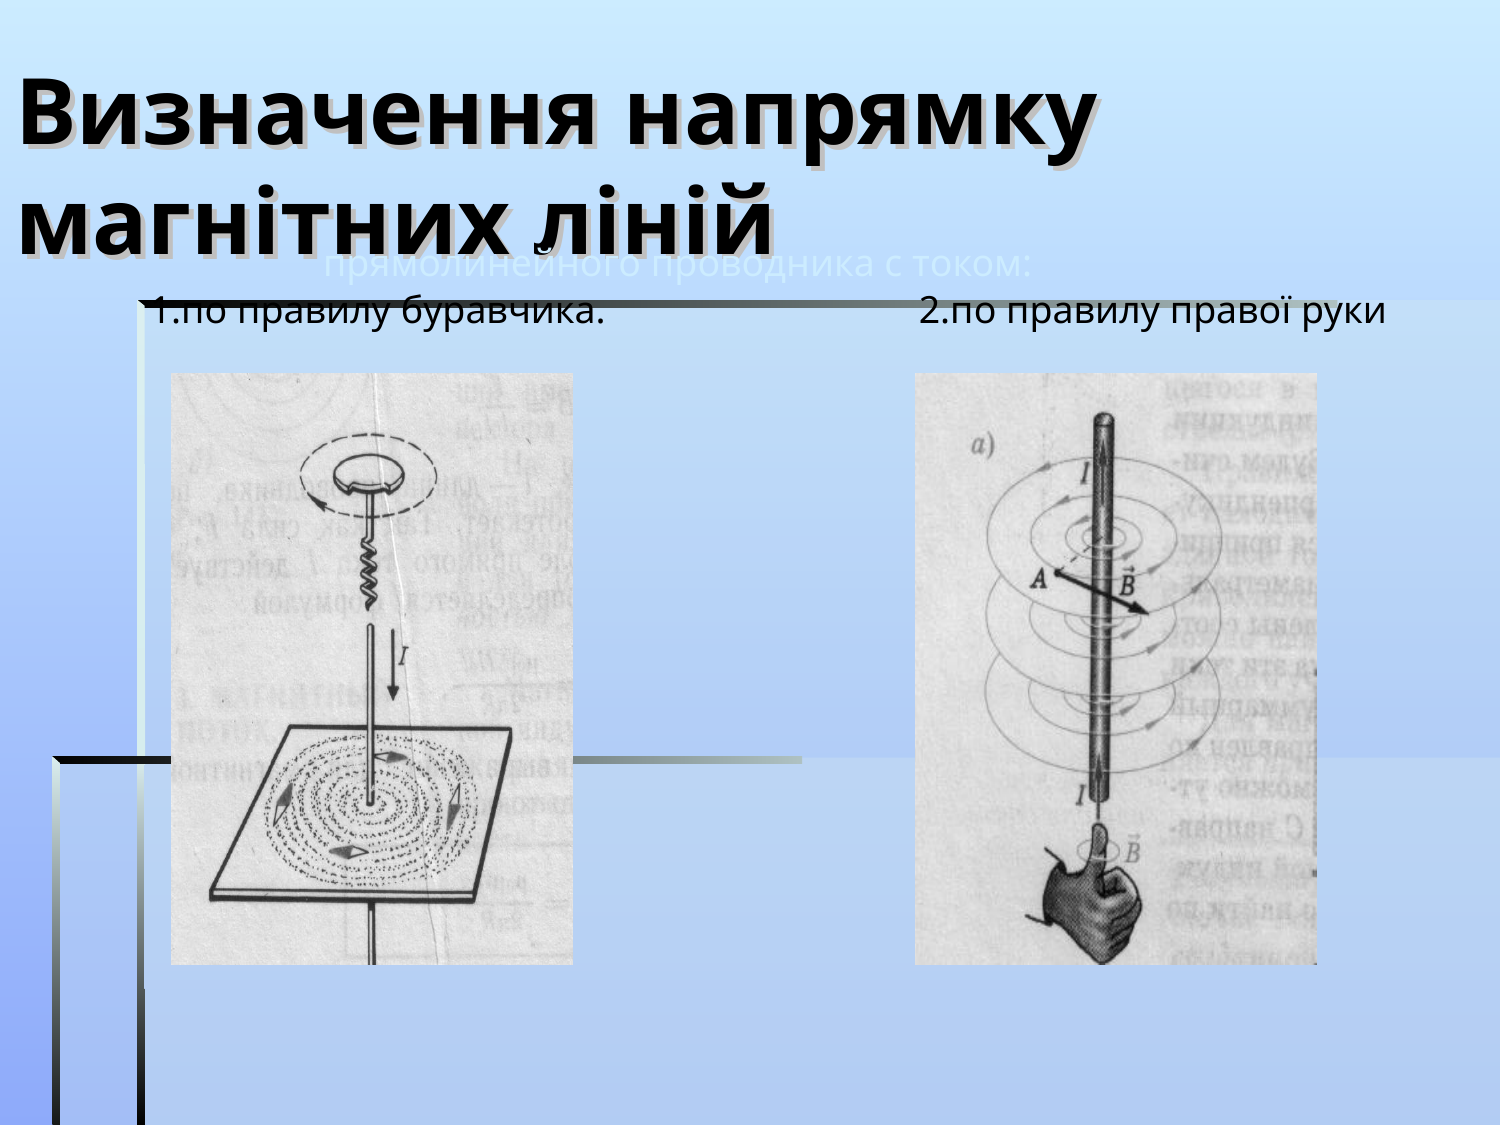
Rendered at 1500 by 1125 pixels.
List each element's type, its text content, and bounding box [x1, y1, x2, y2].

title Визначення напрямку магнітних ліній [0, 45, 1351, 233]
text_box 1.по правилу буравчика. [76, 278, 680, 340]
text_box прямолинейного проводника с током: [230, 231, 1129, 292]
picture [915, 373, 1317, 965]
picture [171, 373, 573, 965]
text_box 2.по правилу правої руки [903, 278, 1424, 340]
